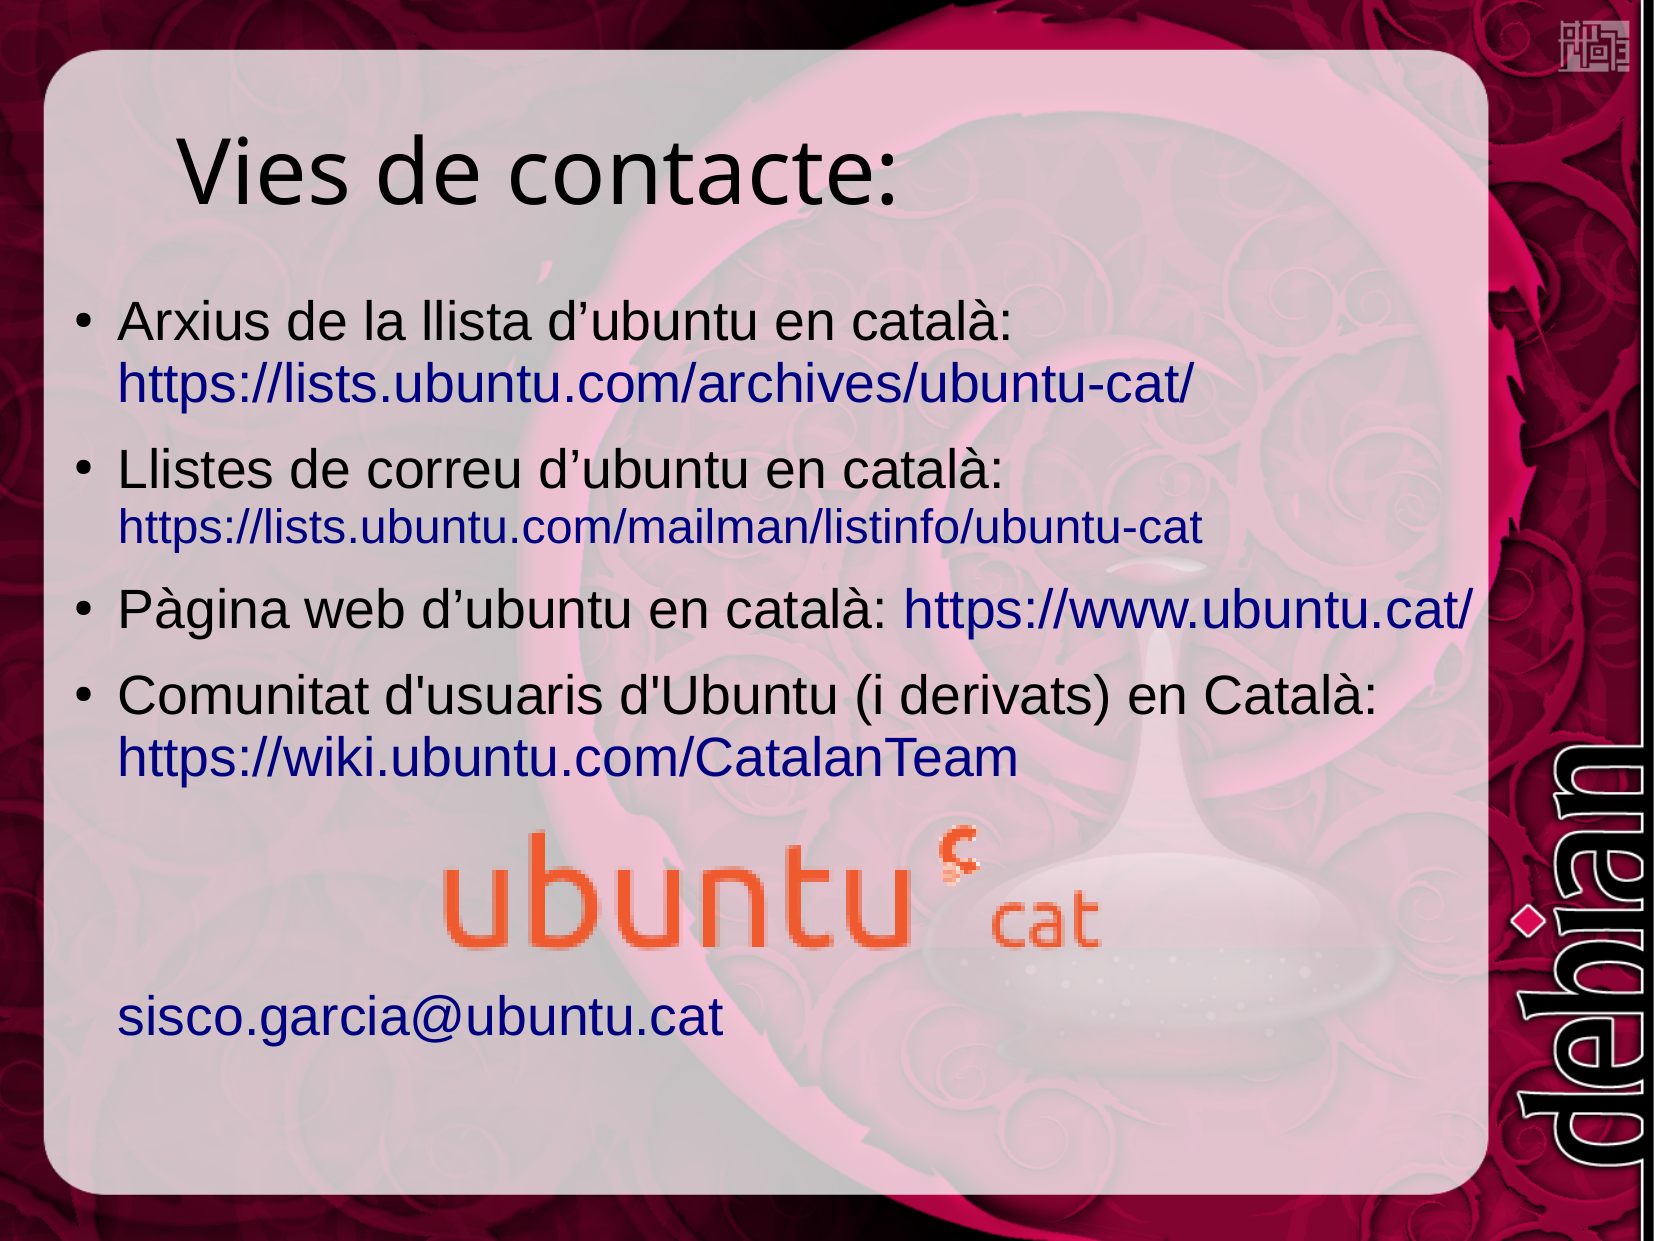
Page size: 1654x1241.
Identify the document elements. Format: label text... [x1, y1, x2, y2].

picture [0, 0, 1654, 1241]
title Vies de contacte: [144, 88, 1152, 250]
list Arxius de la llista d’ubuntu en català: https://lists.ubuntu.com/archives/ubuntu-cat/ Llistes de correu d’ubuntu en català: https://lists.ubuntu.com/mailman/listinfo/ubuntu-cat Pàgina web d’ubuntu en català: https://www.ubuntu.cat/ Comunitat d'usuaris d'Ubuntu (i derivats) en Català: https://wiki.ubuntu.com/CatalanTeam sisco.garcia@ubuntu.cat [59, 290, 1477, 1109]
